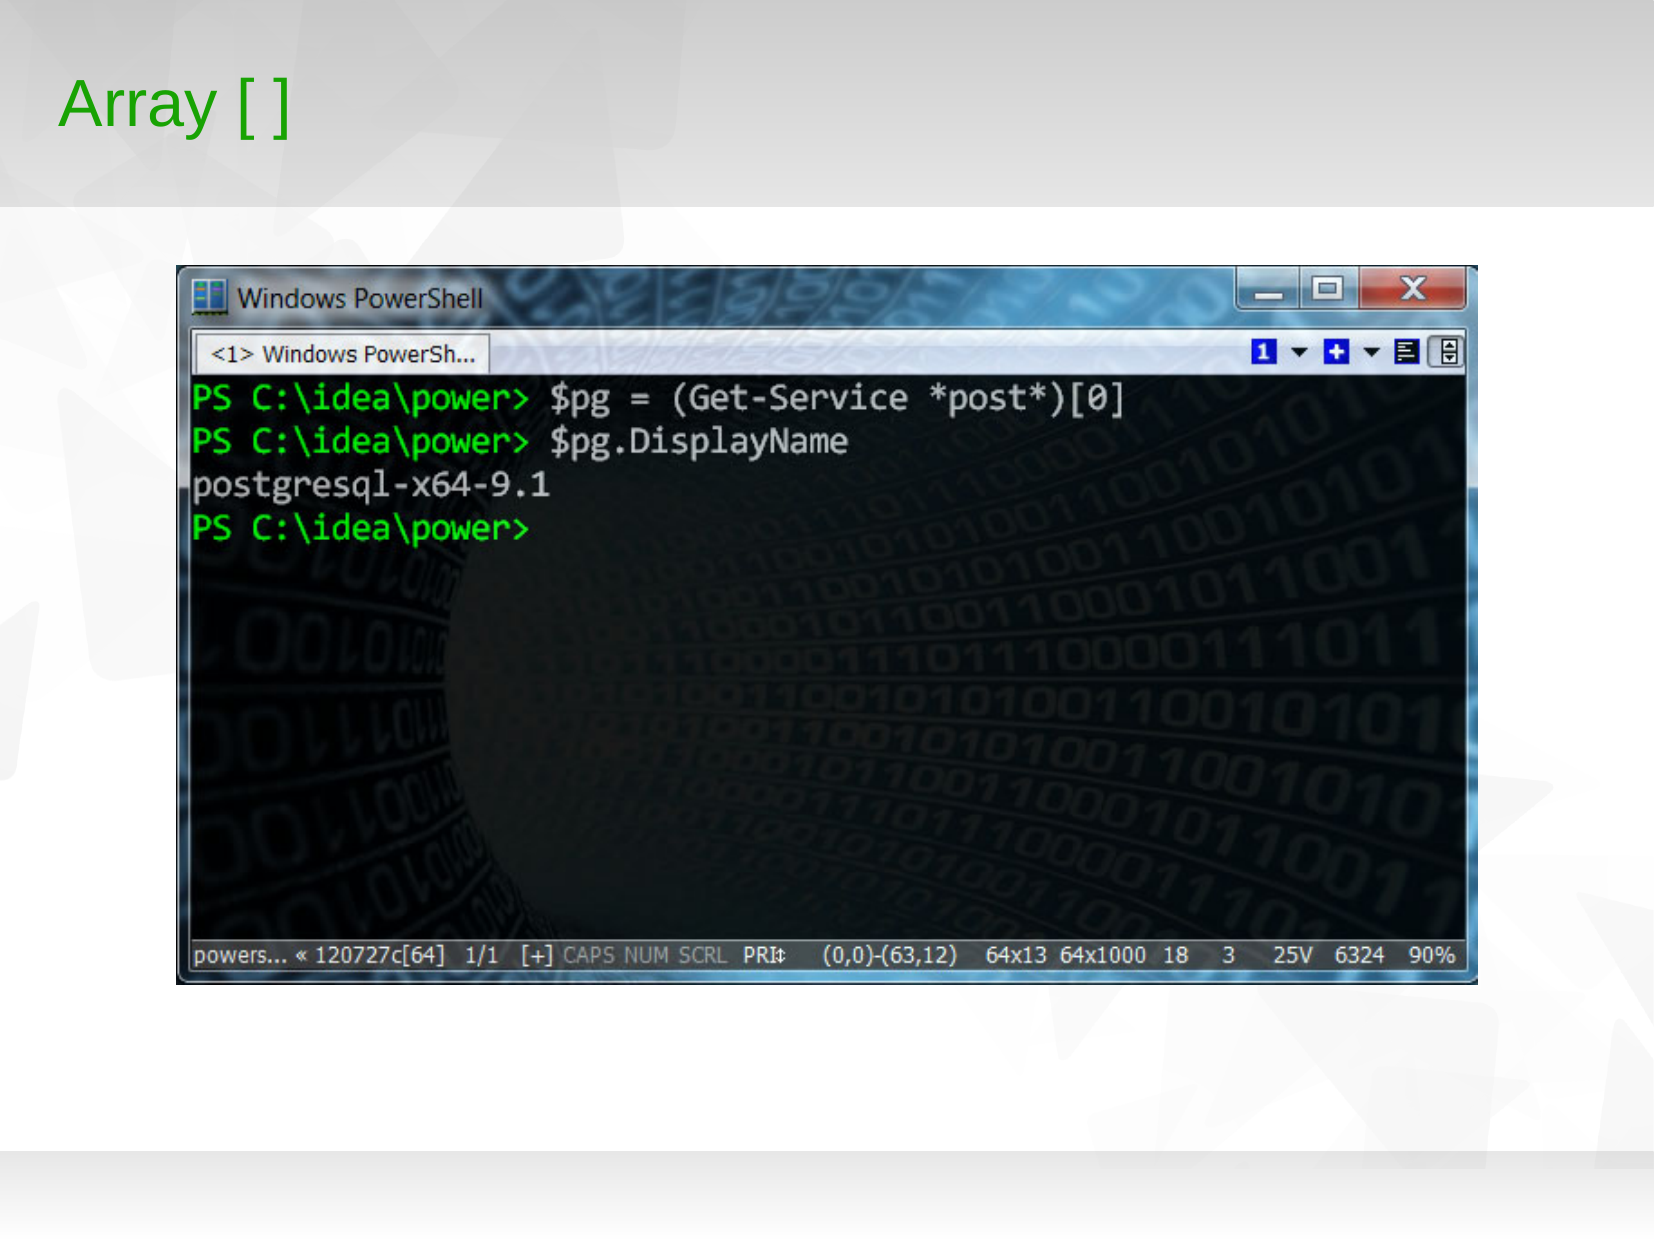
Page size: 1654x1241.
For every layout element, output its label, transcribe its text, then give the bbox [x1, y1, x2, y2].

picture [0, 0, 1654, 1169]
title Array [ ] [59, 29, 1595, 178]
